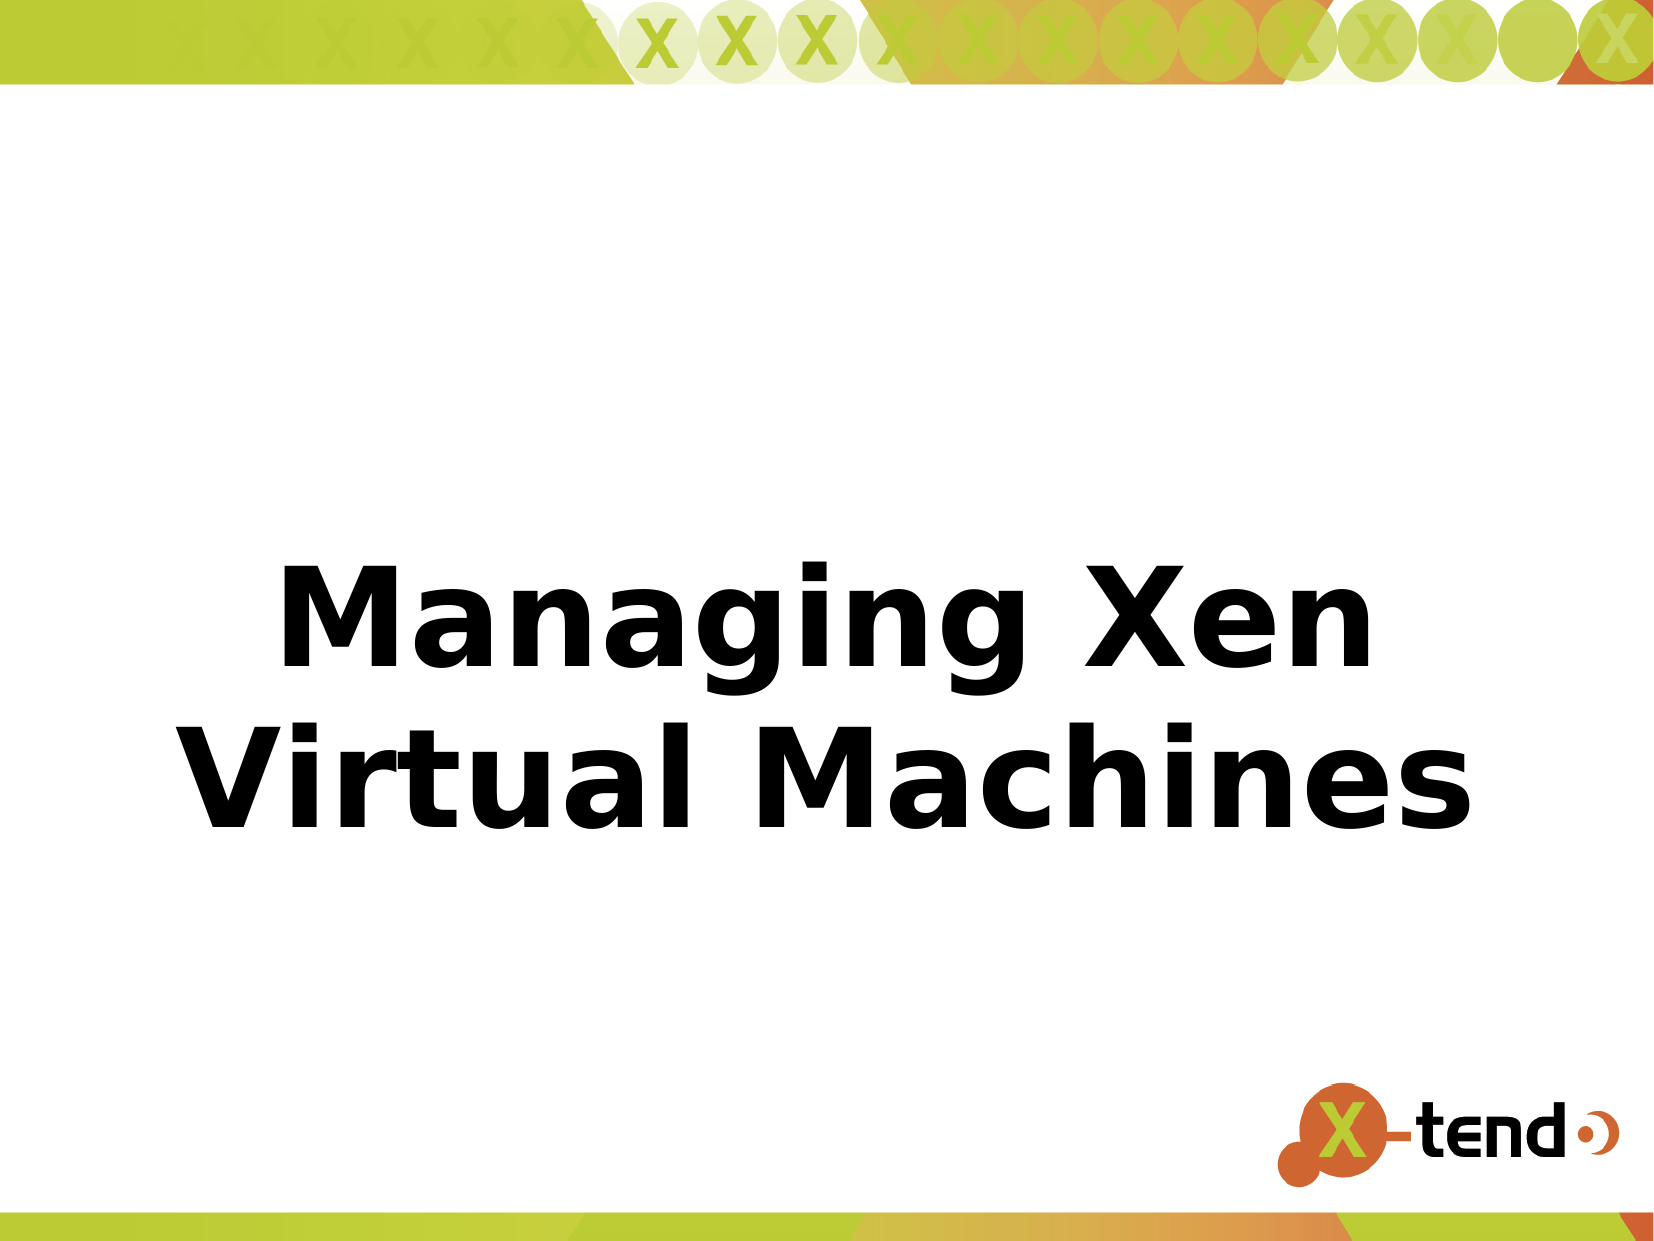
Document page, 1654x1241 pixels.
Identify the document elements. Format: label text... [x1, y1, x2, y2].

picture [0, 0, 1654, 1241]
subtitle Managing Xen Virtual Machines [82, 290, 1571, 1109]
